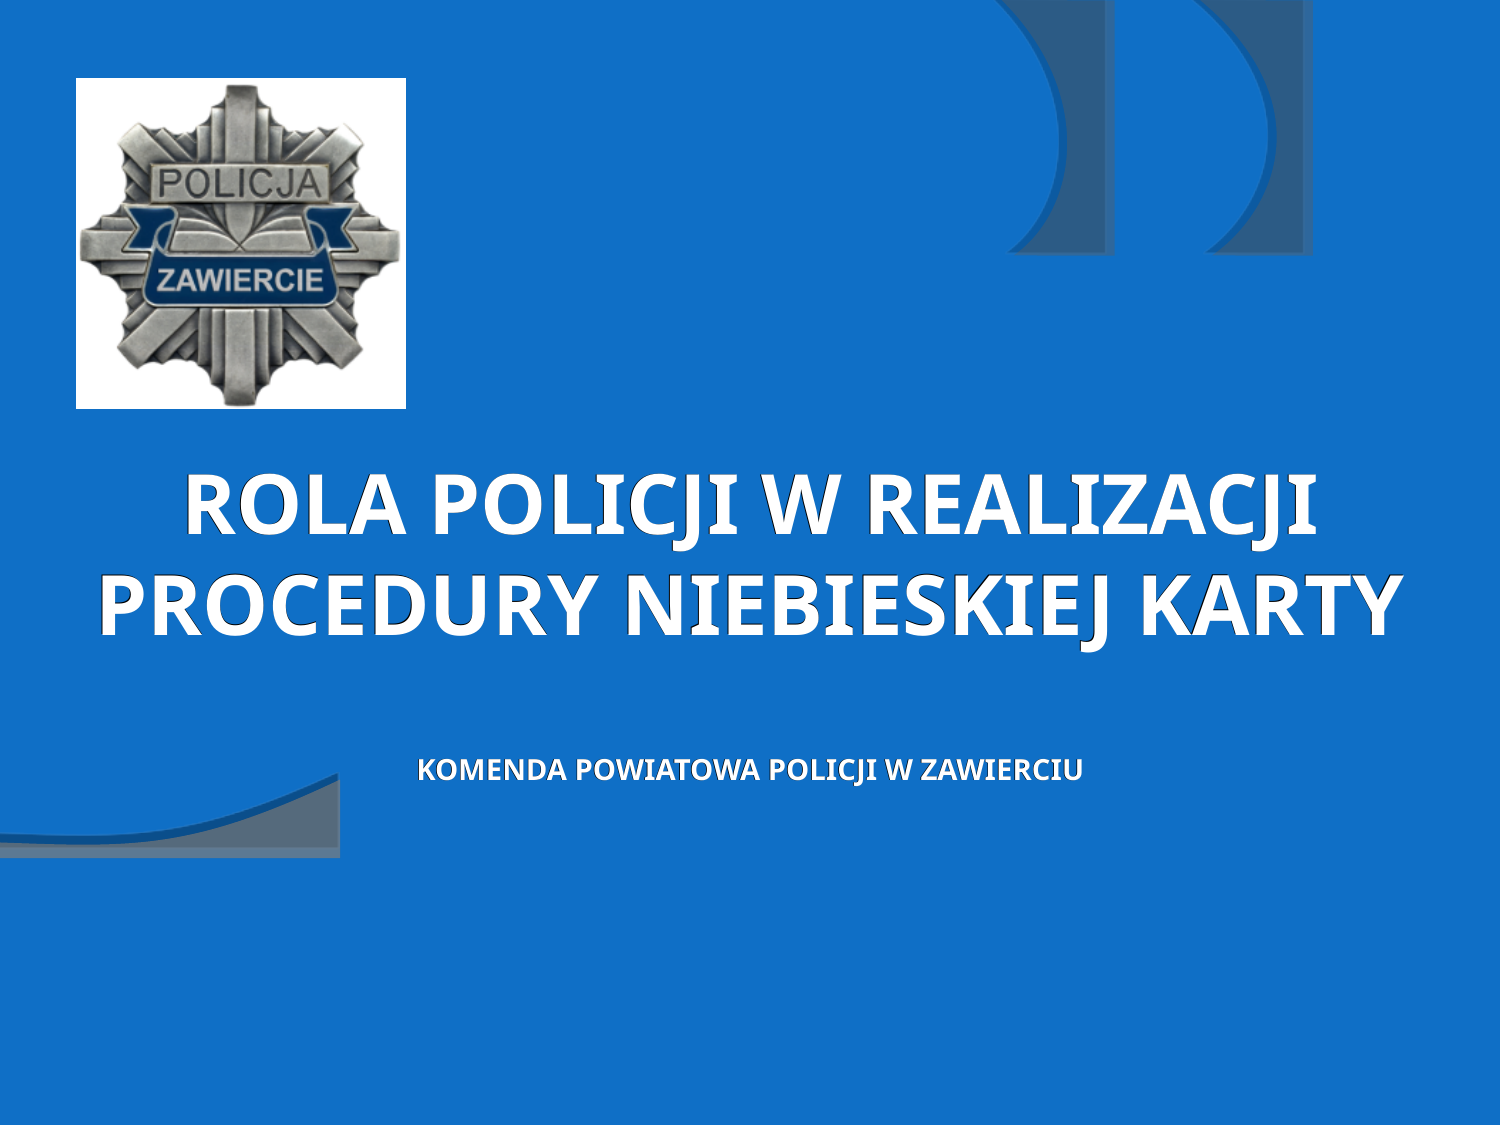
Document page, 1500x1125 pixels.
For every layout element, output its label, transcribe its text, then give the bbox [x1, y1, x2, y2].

picture [76, 78, 406, 409]
title ROLA POLICJI W REALIZACJI PROCEDURY NIEBIESKIEJ KARTY KOMENDA POWIATOWA POLICJI W ZAWIERCIU [76, 444, 1425, 965]
